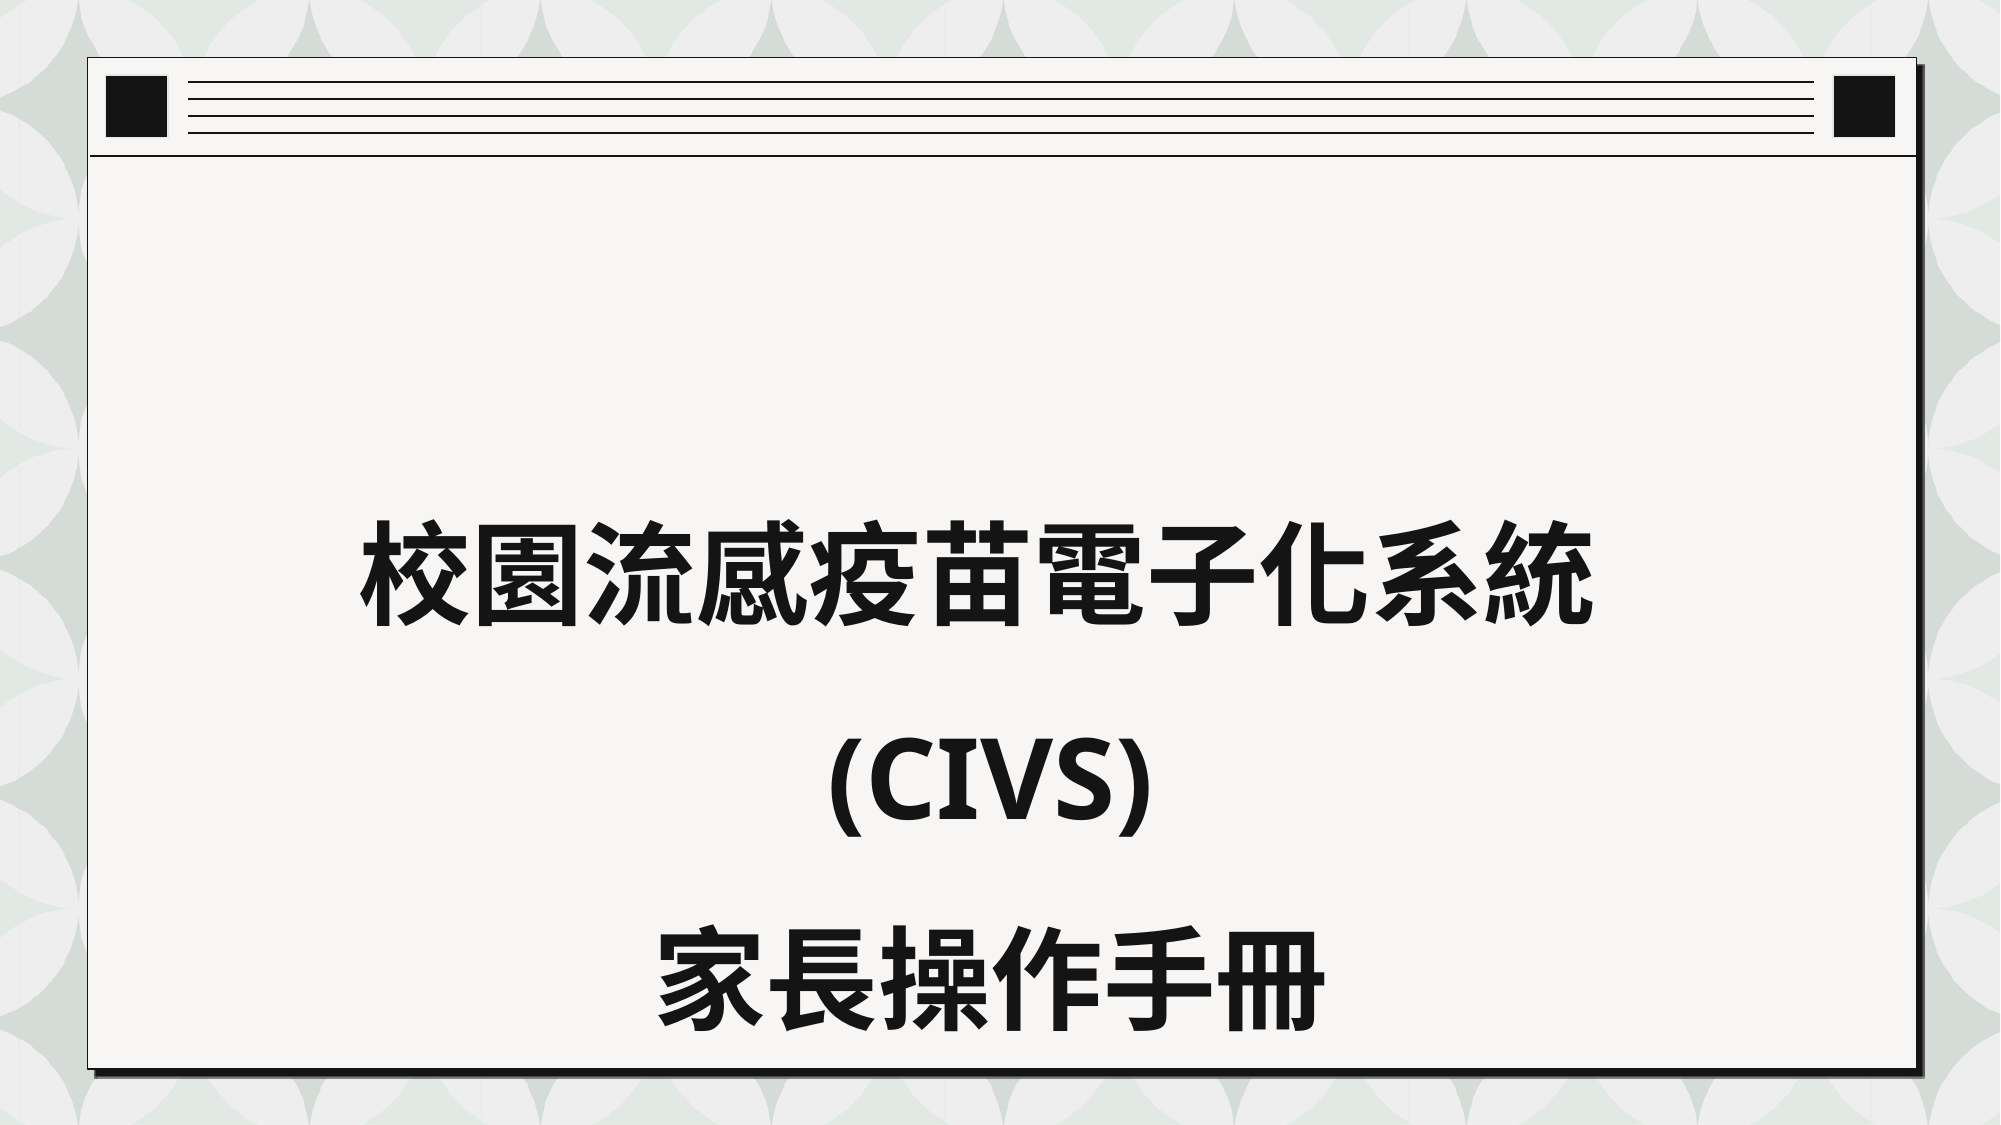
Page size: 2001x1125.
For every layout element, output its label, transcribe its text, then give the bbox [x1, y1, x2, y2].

title 校園流感疫苗電子化系統(CIVS) 家長操作手冊 [195, 421, 1787, 770]
